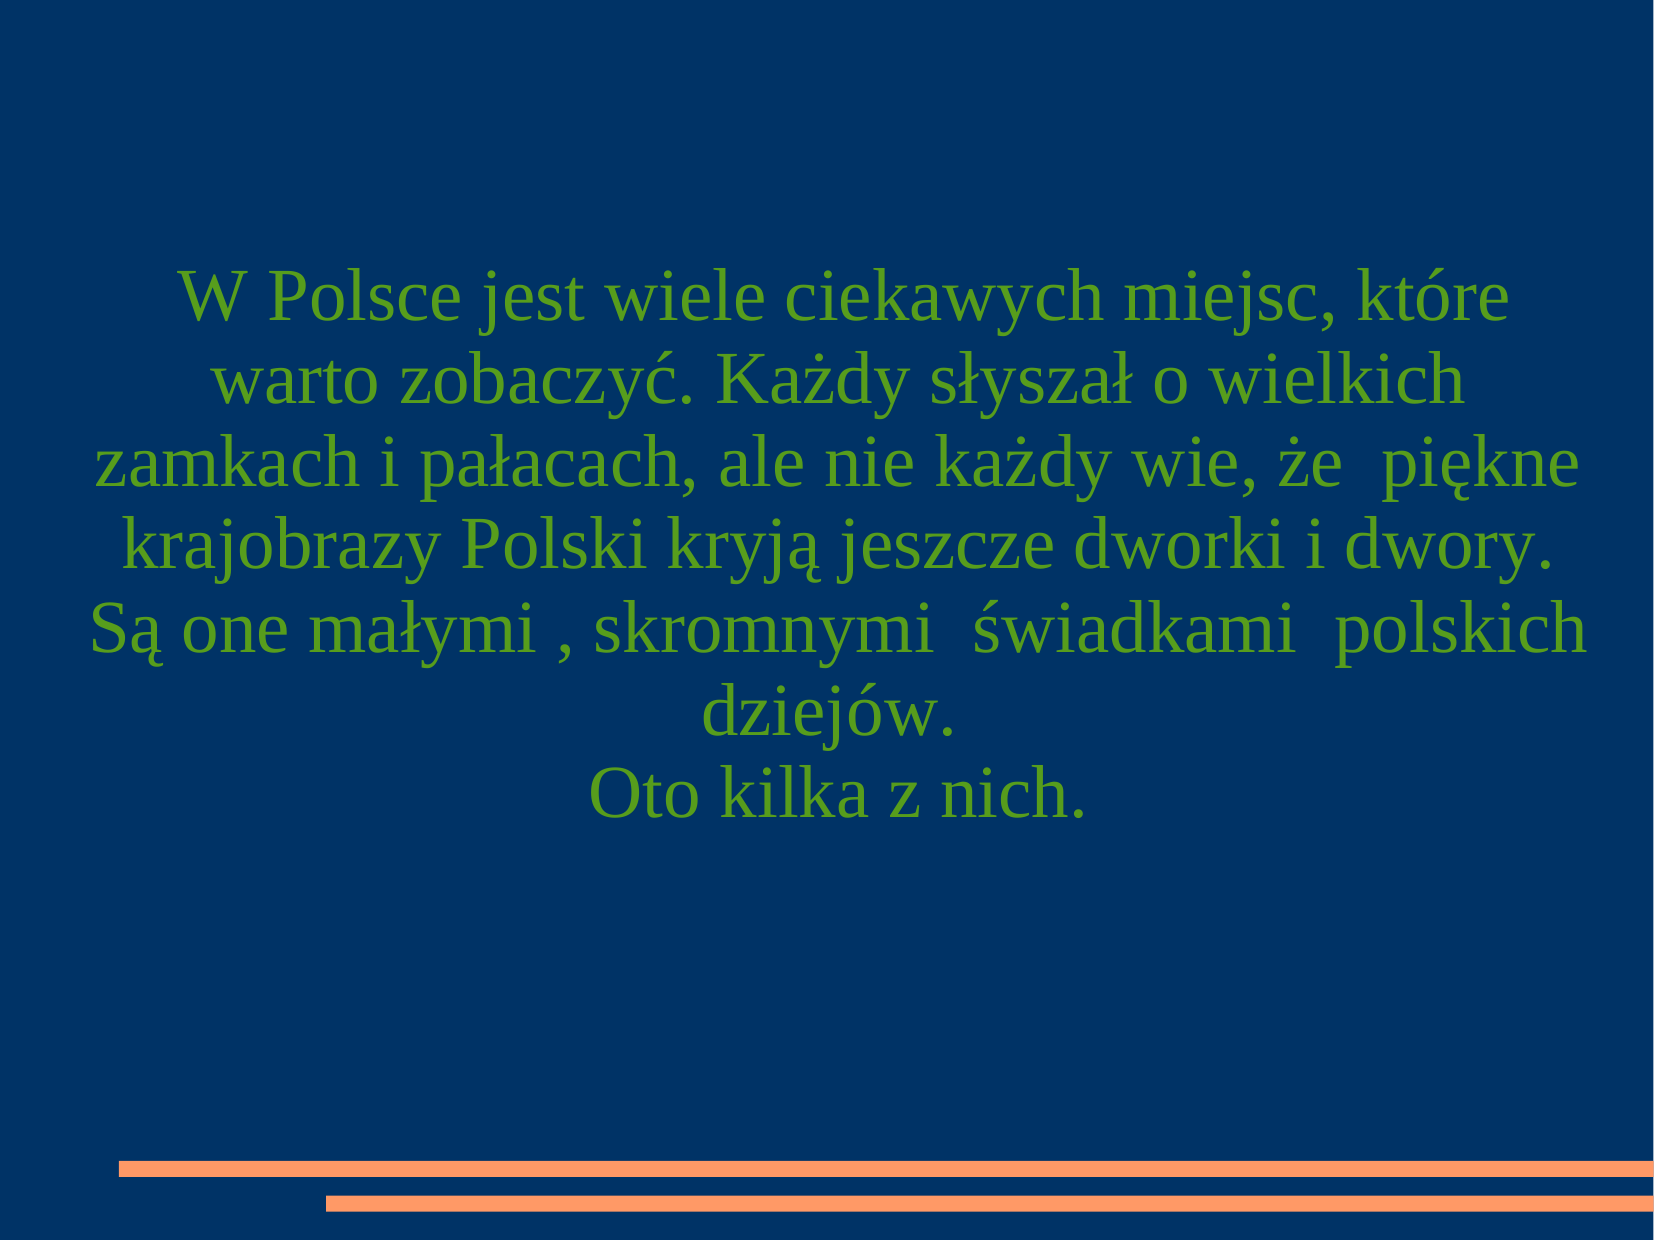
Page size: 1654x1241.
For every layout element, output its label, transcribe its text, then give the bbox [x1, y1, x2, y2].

subtitle W Polsce jest wiele ciekawych miejsc, które warto zobaczyć. Każdy słyszał o wielkich zamkach i pałacach, ale nie każdy wie, że piękne krajobrazy Polski kryją jeszcze dworki i dwory. Są one małymi , skromnymi świadkami polskich dziejów. Oto kilka z nich. [70, 1, 1607, 1087]
